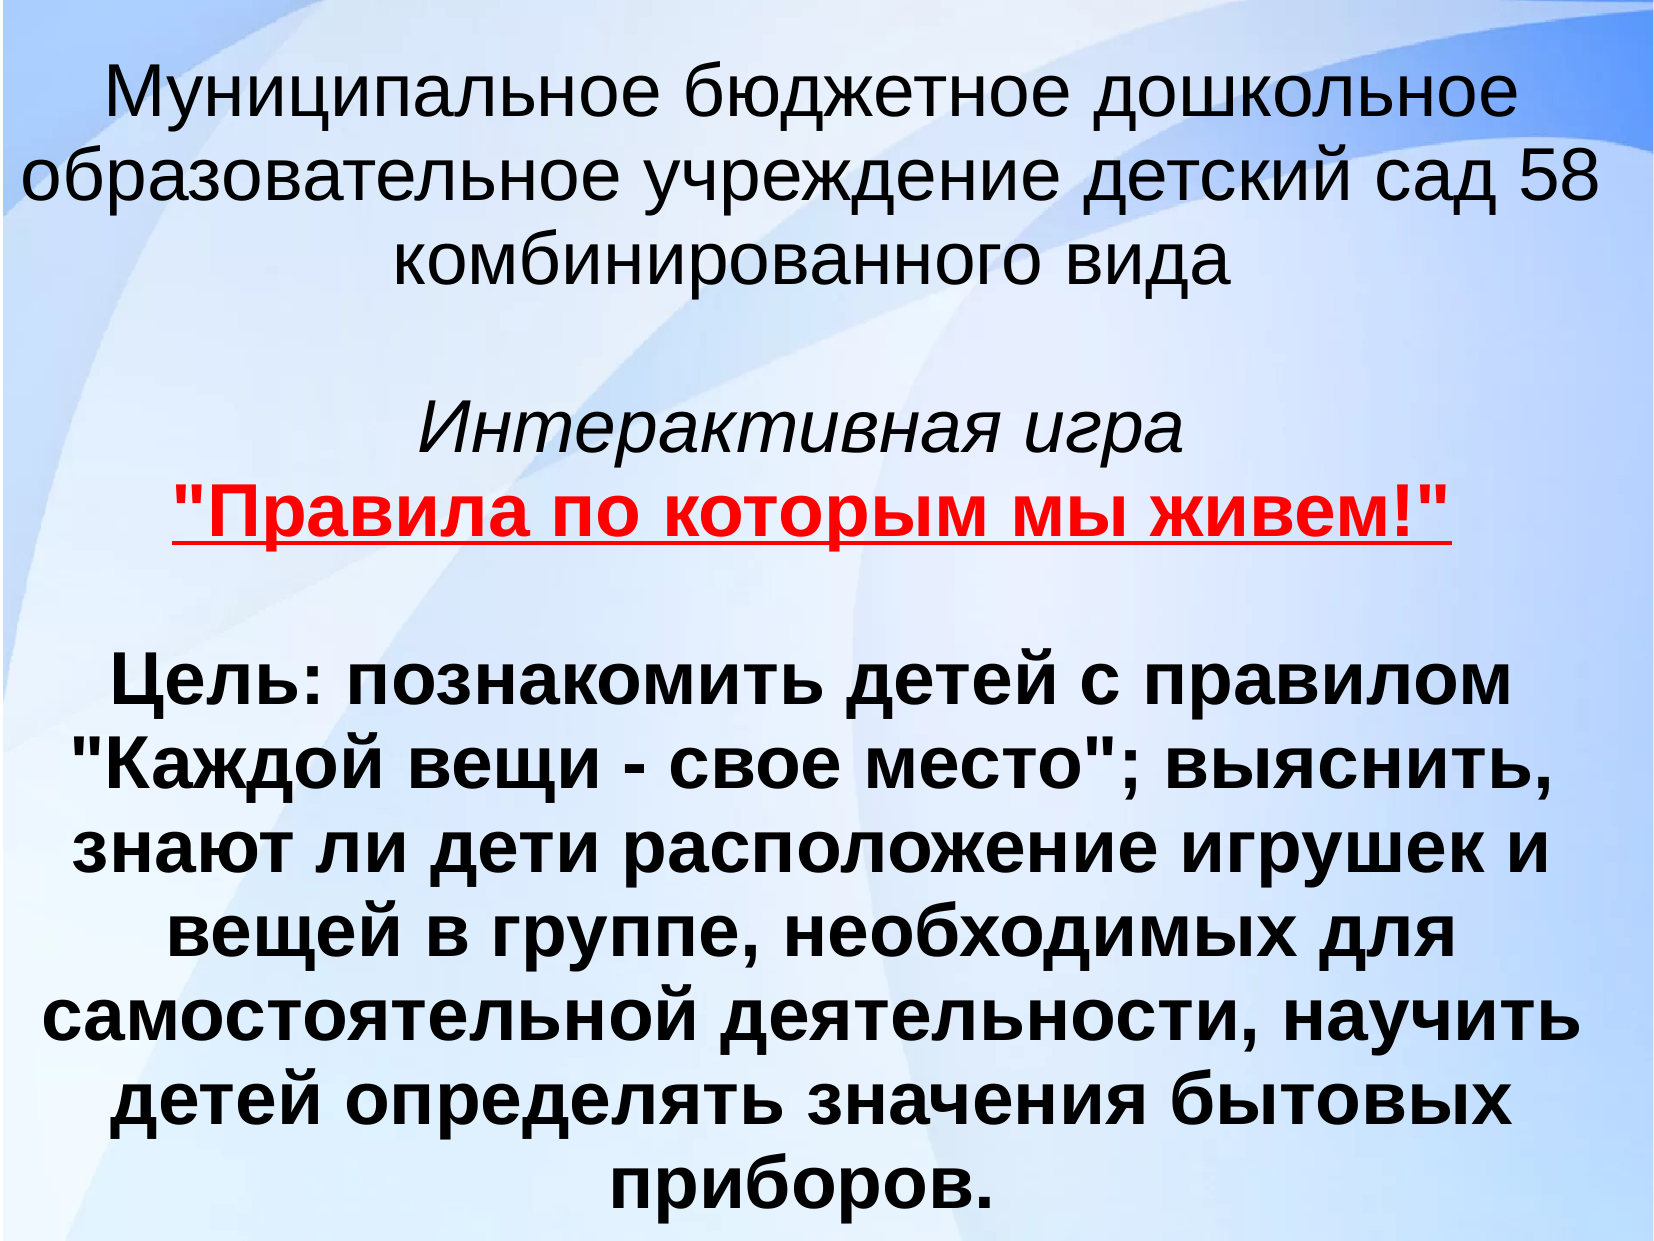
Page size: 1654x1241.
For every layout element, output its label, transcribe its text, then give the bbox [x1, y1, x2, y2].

picture [3, 0, 1654, 1241]
title Муниципальное бюджетное дошкольное образовательное учреждение детский сад 58 комбинированного вида Интерактивная игра "Правила по которым мы живем!" Цель: познакомить детей с правилом "Каждой вещи - свое место"; выяснить, знают ли дети расположение игрушек и вещей в группе, необходимых для самостоятельной деятельности, научить детей определять значения бытовых приборов. [0, 0, 1625, 1225]
